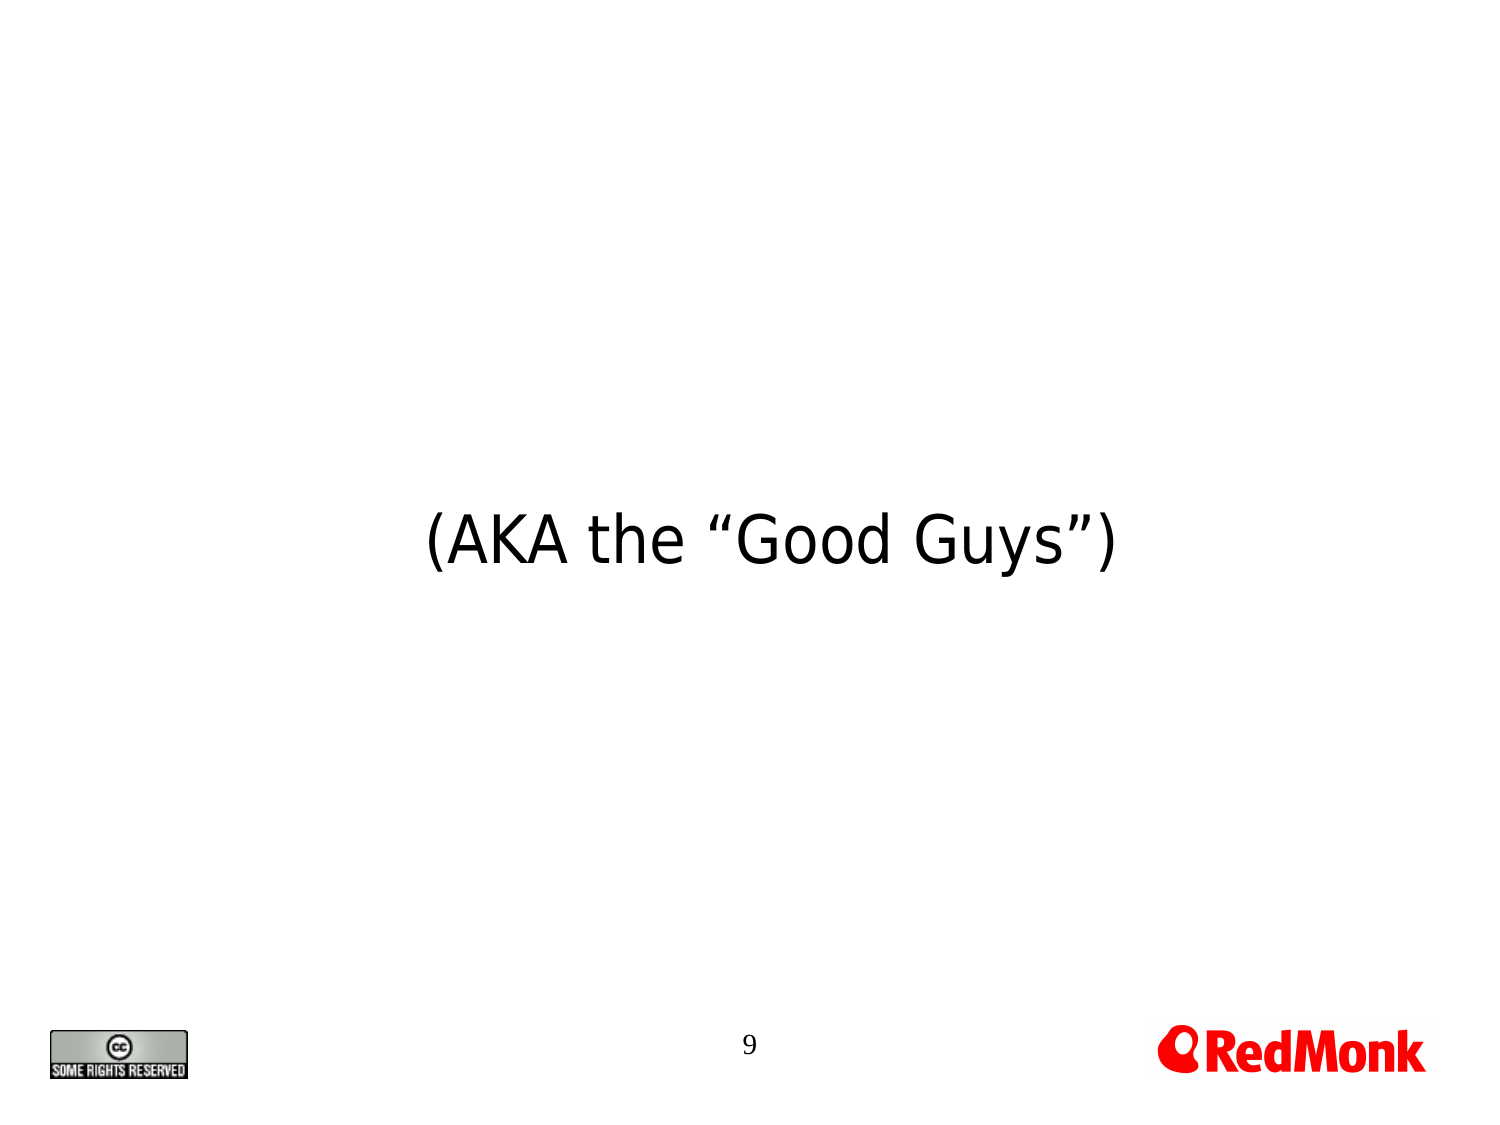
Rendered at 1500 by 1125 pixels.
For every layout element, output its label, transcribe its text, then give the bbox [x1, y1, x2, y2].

picture [1151, 1023, 1433, 1075]
text_box (AKA the “Good Guys”) [236, 497, 1307, 939]
picture [50, 1030, 188, 1079]
